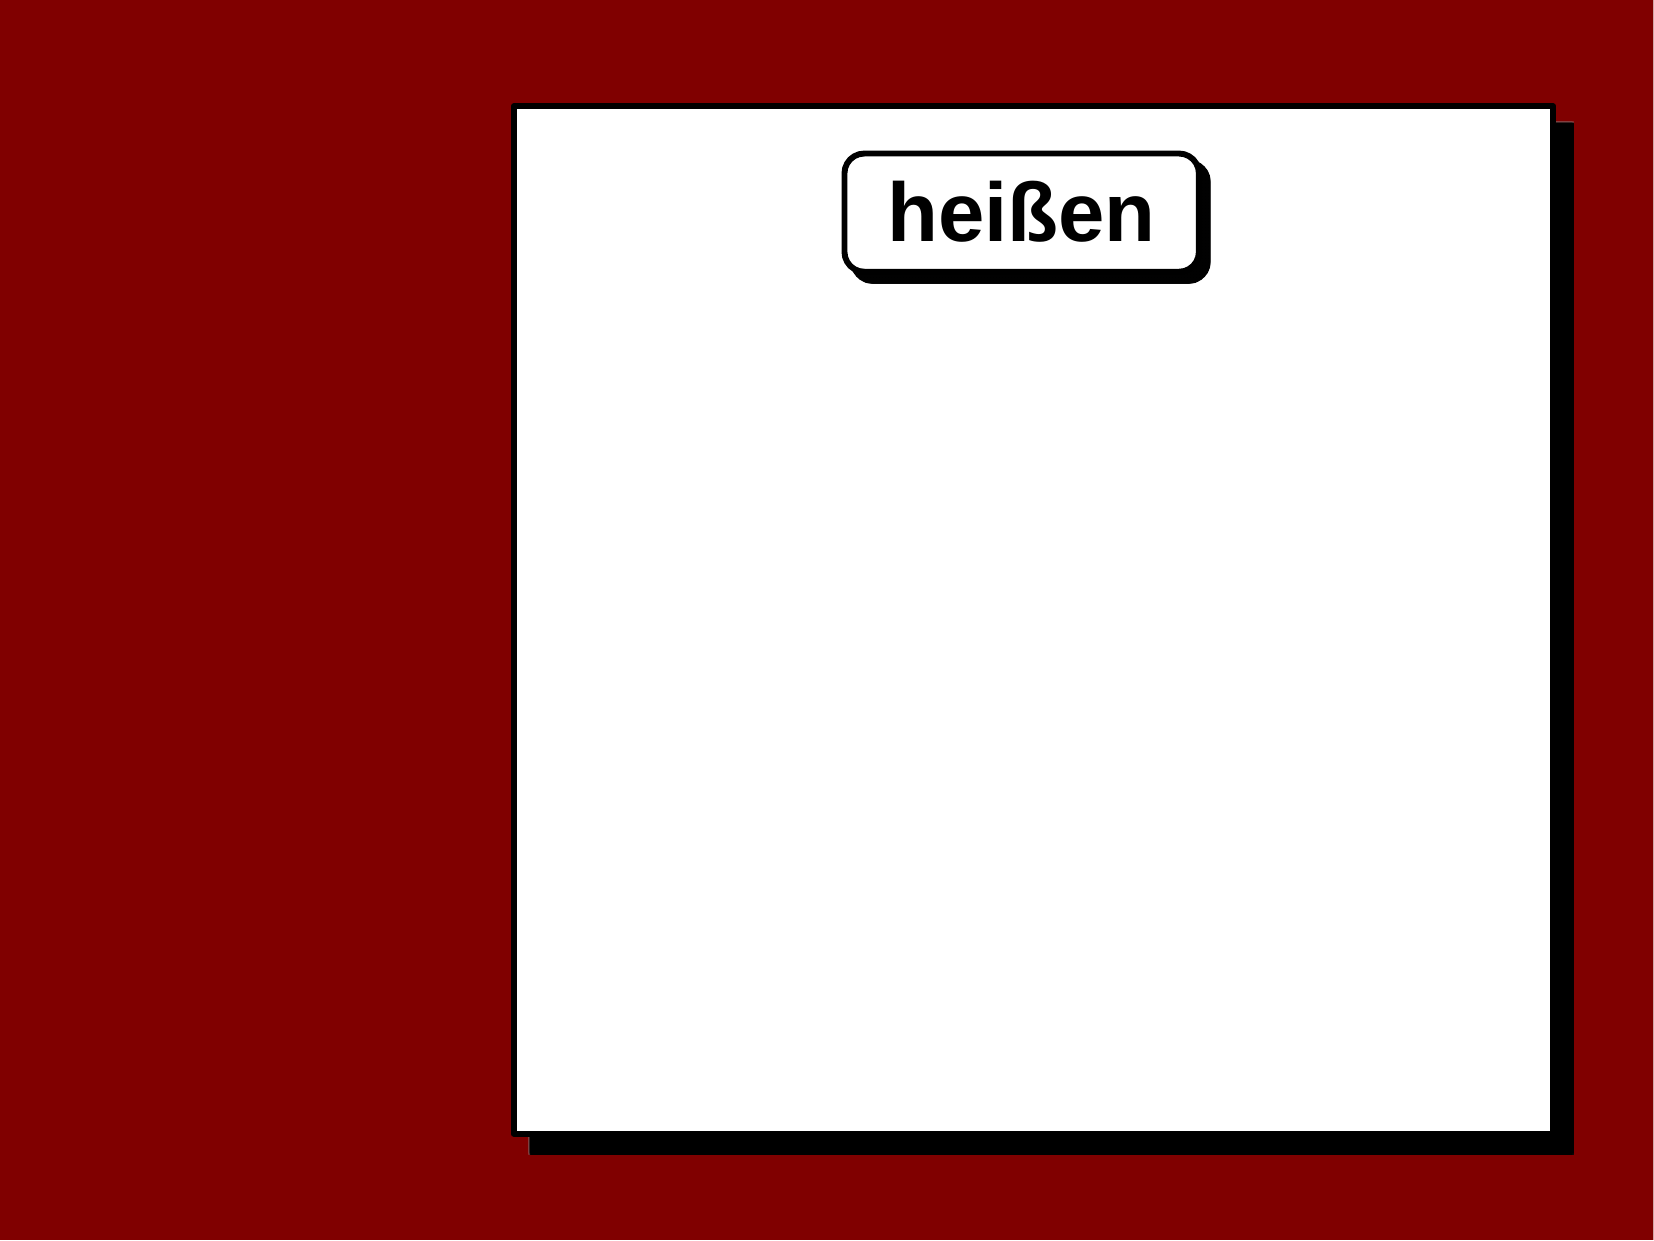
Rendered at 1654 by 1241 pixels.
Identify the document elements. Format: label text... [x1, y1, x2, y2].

text_box [513, 106, 1554, 1134]
text_box heißen [844, 153, 1199, 272]
